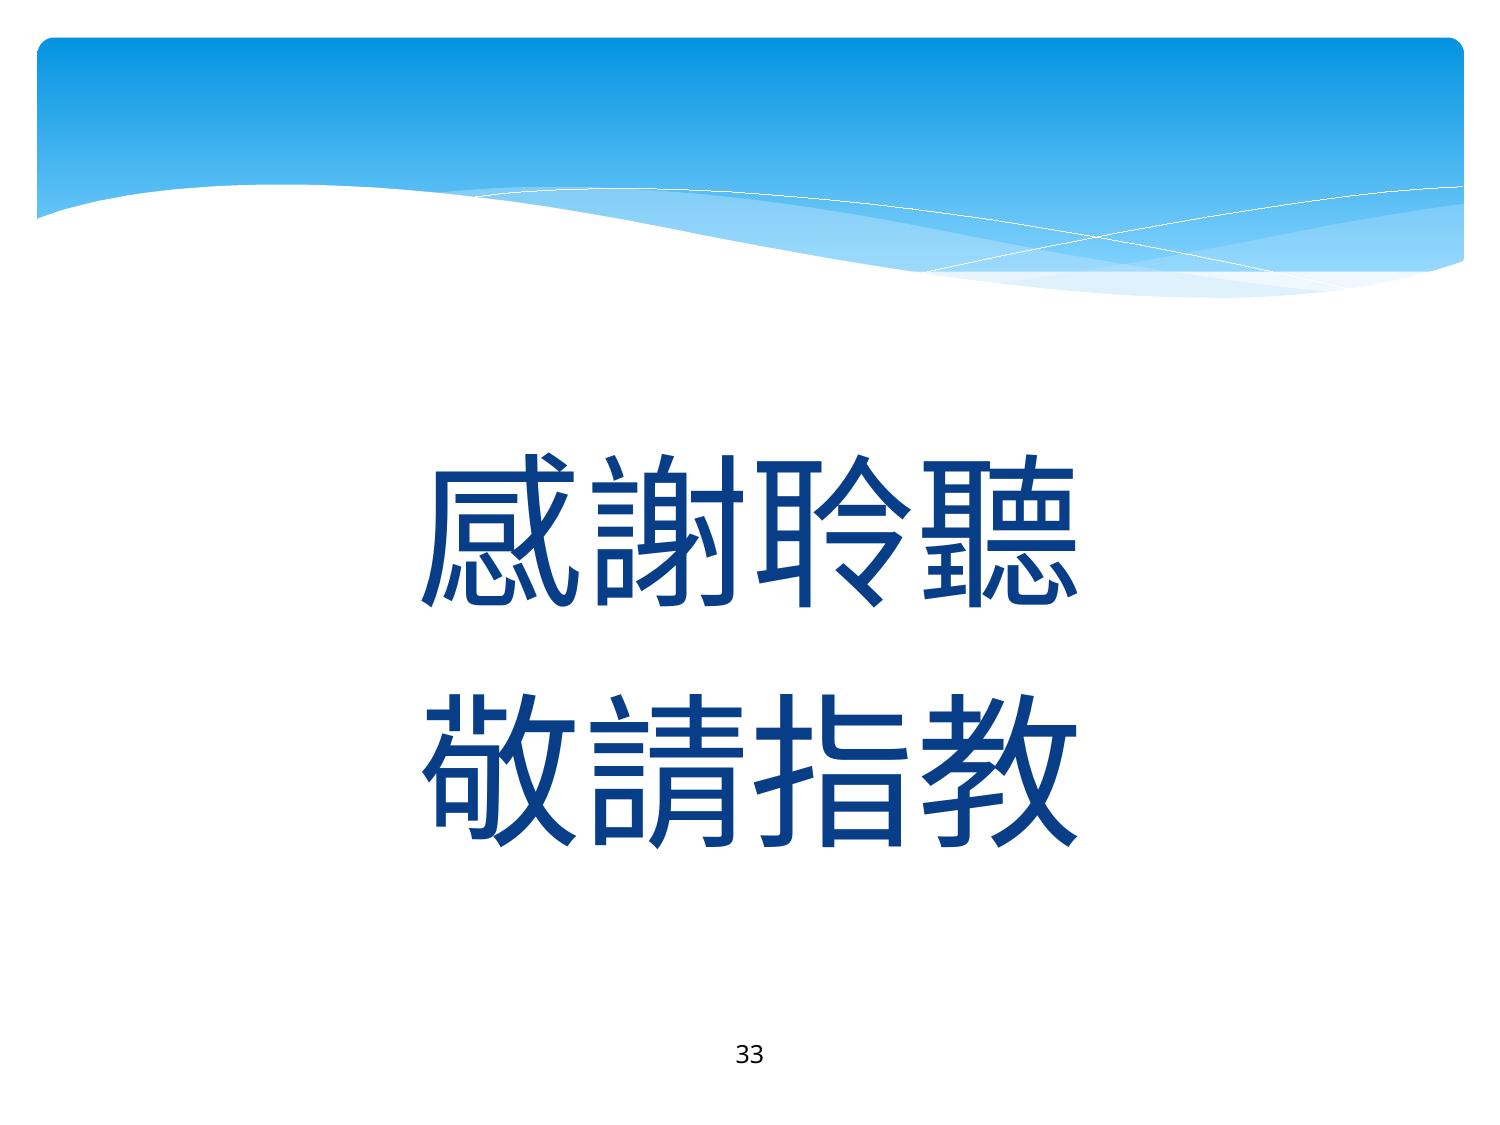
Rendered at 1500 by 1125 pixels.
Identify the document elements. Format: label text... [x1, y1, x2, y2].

list 感謝聆聽 敬請指教 [99, 420, 1400, 1125]
